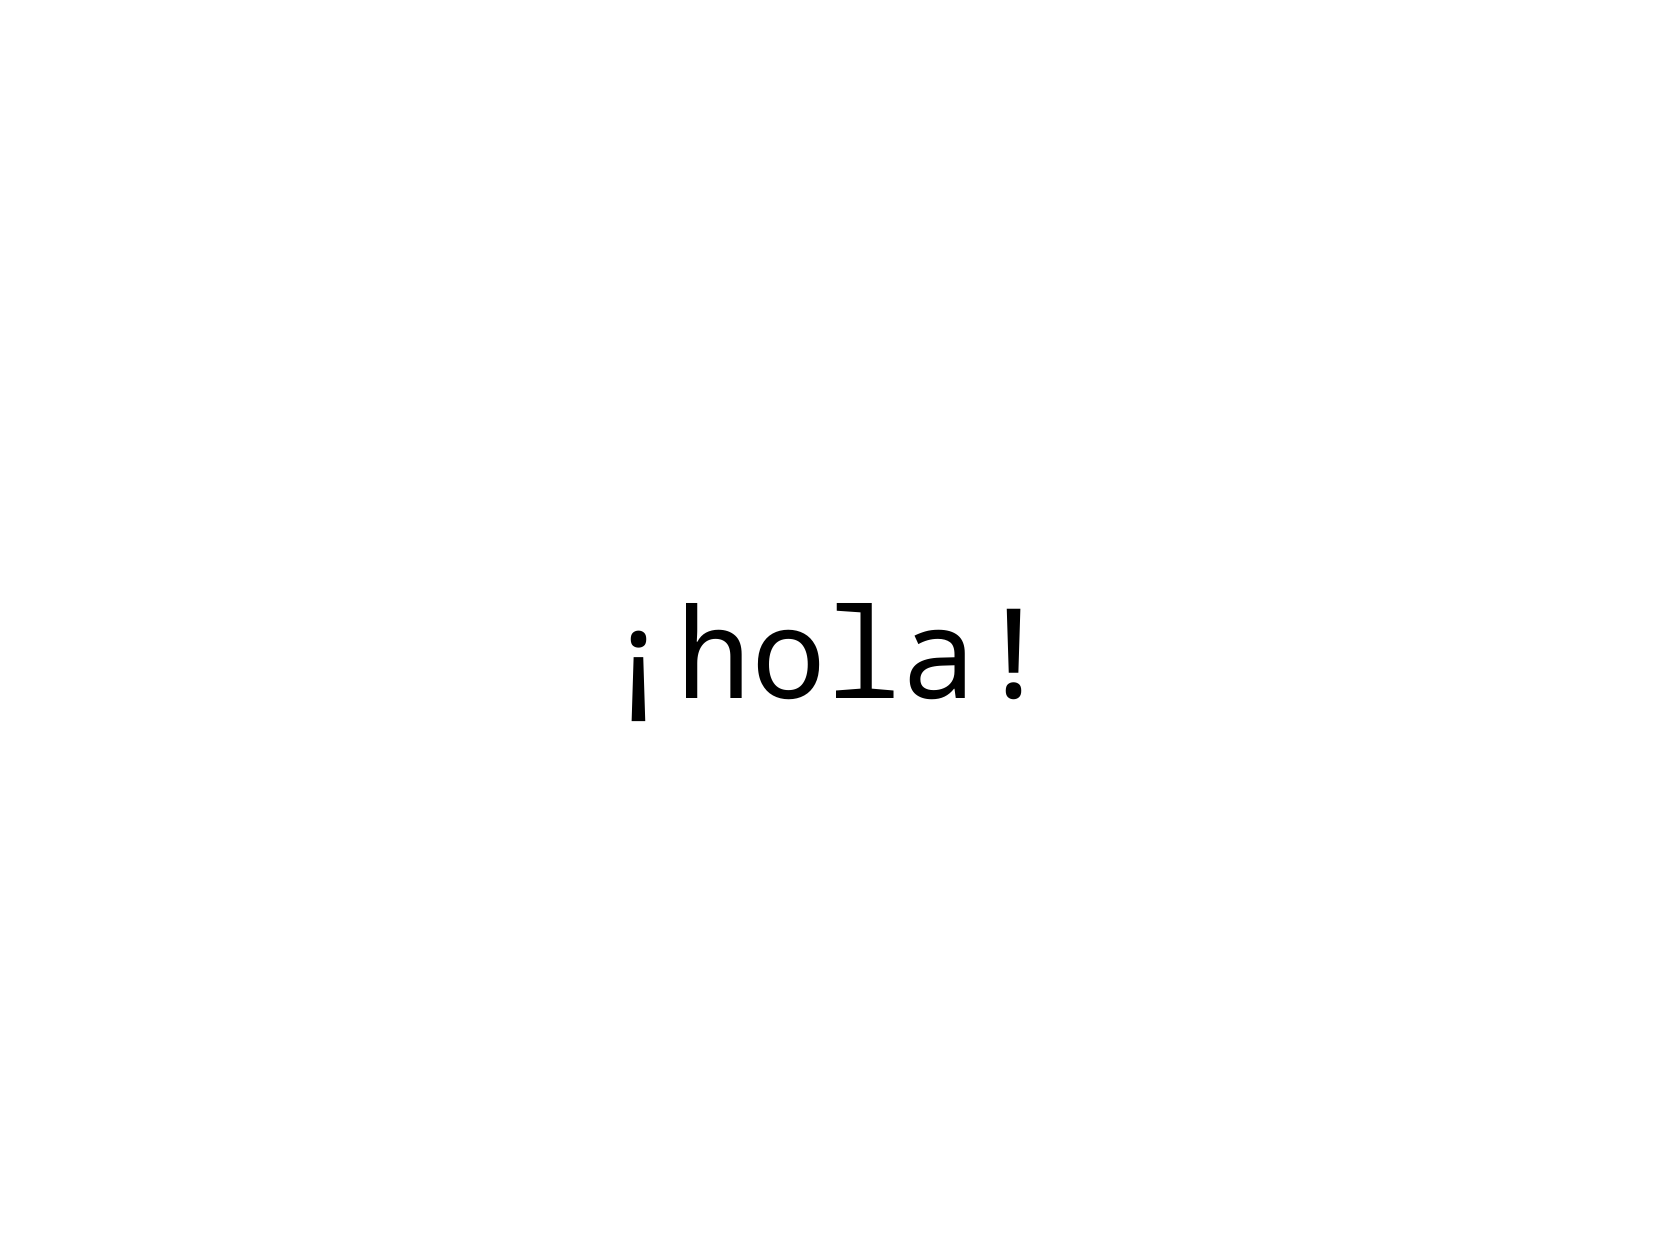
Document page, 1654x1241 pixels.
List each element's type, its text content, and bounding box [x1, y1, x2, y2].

subtitle ¡hola! [82, 290, 1571, 1010]
